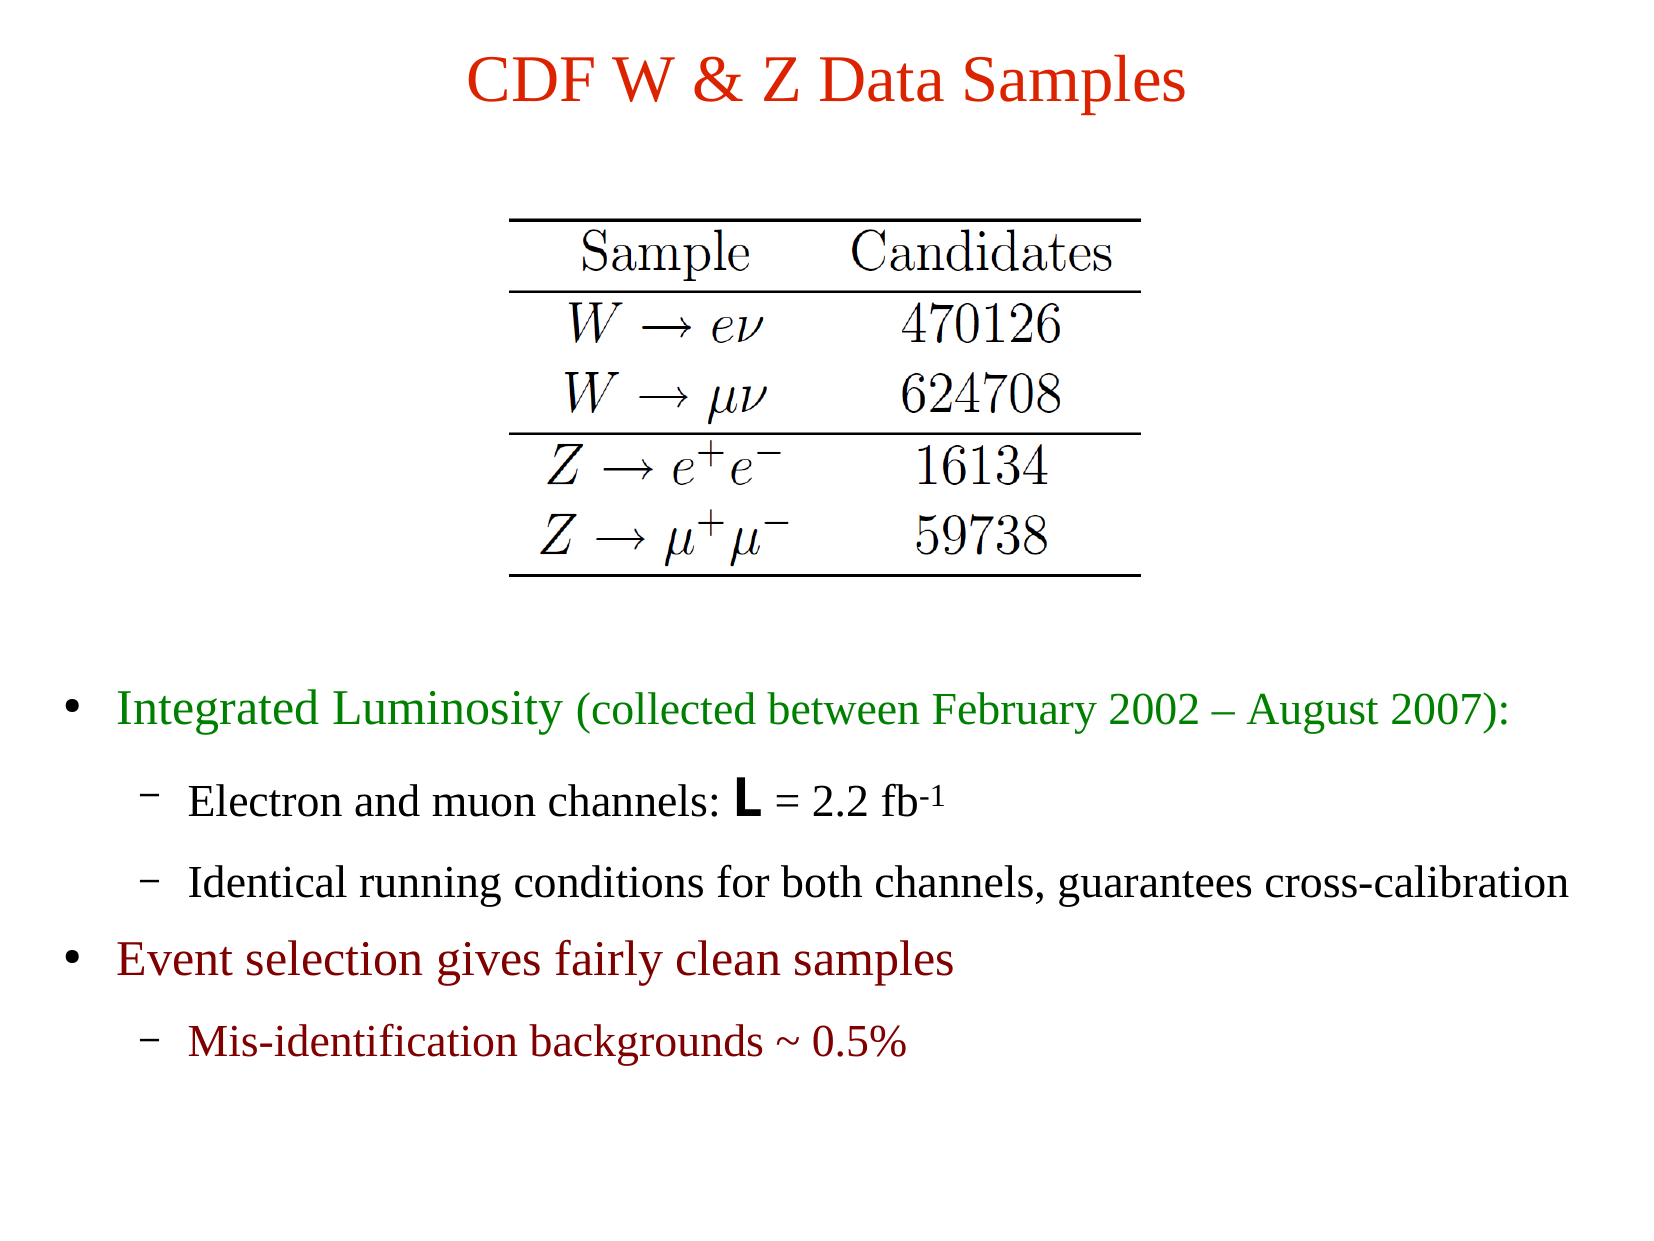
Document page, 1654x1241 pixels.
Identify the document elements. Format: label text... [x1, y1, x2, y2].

picture [496, 203, 1155, 593]
list Integrated Luminosity (collected between February 2002 – August 2007): Electron and muon channels: L = 2.2 fb-1 Identical running conditions for both channels, guarantees cross-calibration Event selection gives fairly clean samples Mis-identification backgrounds ~ 0.5% [45, 680, 1619, 1241]
title CDF W & Z Data Samples [121, 26, 1534, 133]
